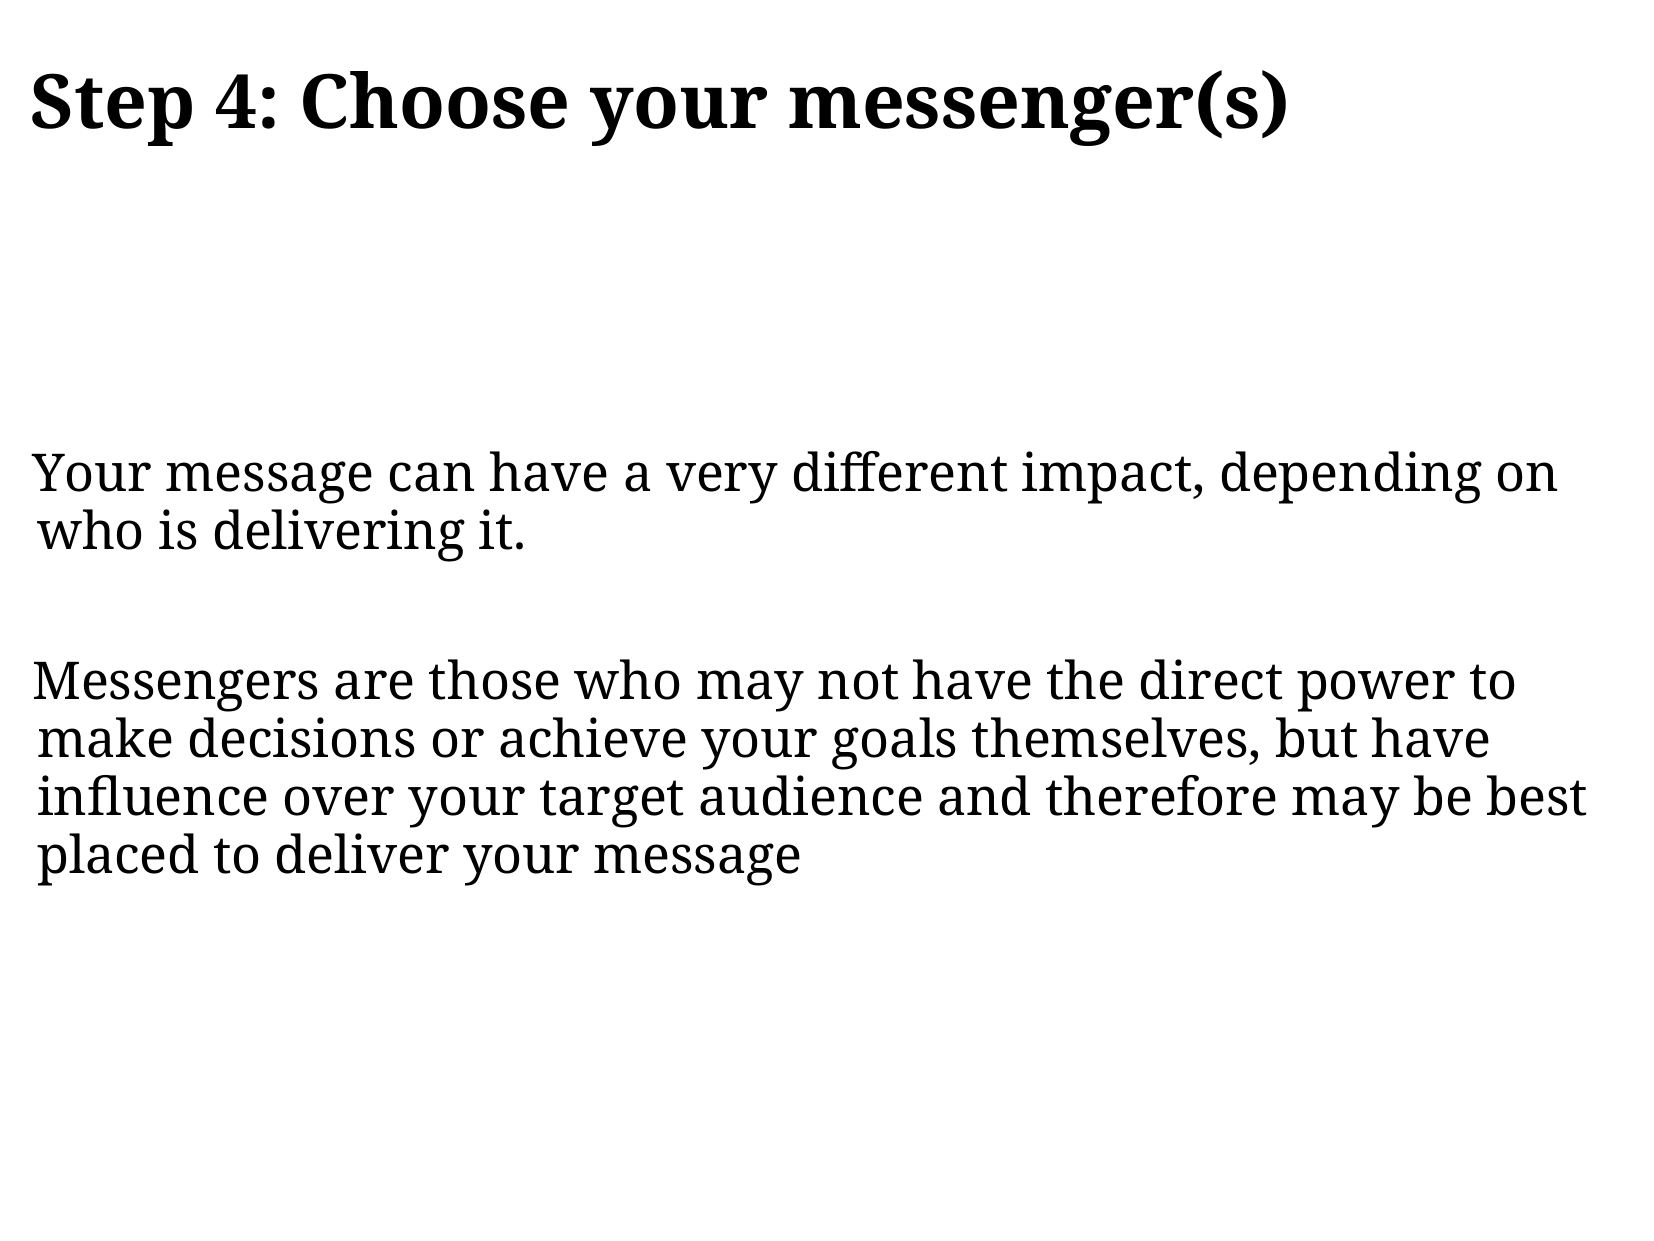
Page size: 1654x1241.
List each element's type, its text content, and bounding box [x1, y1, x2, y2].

title Step 4: Choose your messenger(s) [30, 0, 1519, 208]
text_box Your message can have a very different impact, depending on who is delivering it. Messengers are those who may not have the direct power to make decisions or achieve your goals themselves, but have influence over your target audience and therefore may be best placed to deliver your message [30, 366, 1625, 964]
